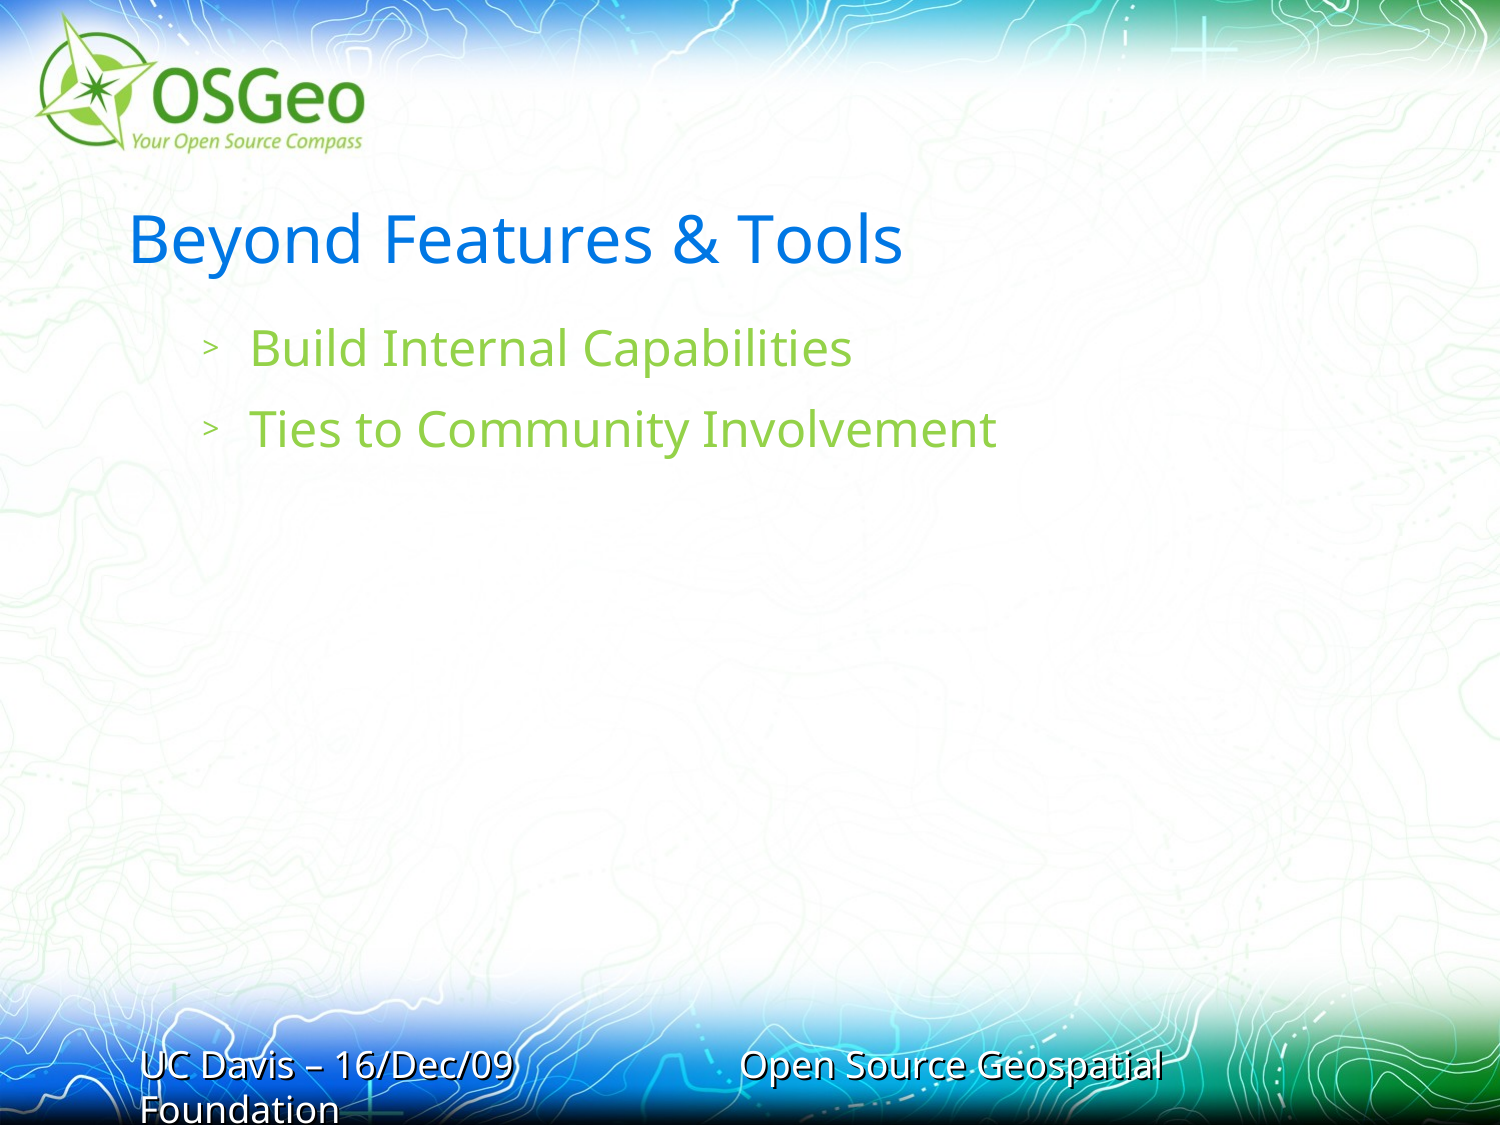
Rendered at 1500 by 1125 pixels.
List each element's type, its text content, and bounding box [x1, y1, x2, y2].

picture [165, 1107, 175, 1121]
picture [257, 1115, 265, 1121]
picture [0, 0, 1500, 1125]
picture [301, 1107, 311, 1121]
picture [234, 1107, 244, 1121]
title Beyond Features & Tools [112, 179, 1388, 224]
picture [212, 1107, 223, 1125]
picture [325, 1107, 336, 1125]
list Build Internal Capabilities Ties to Community Involvement [112, 224, 1388, 968]
